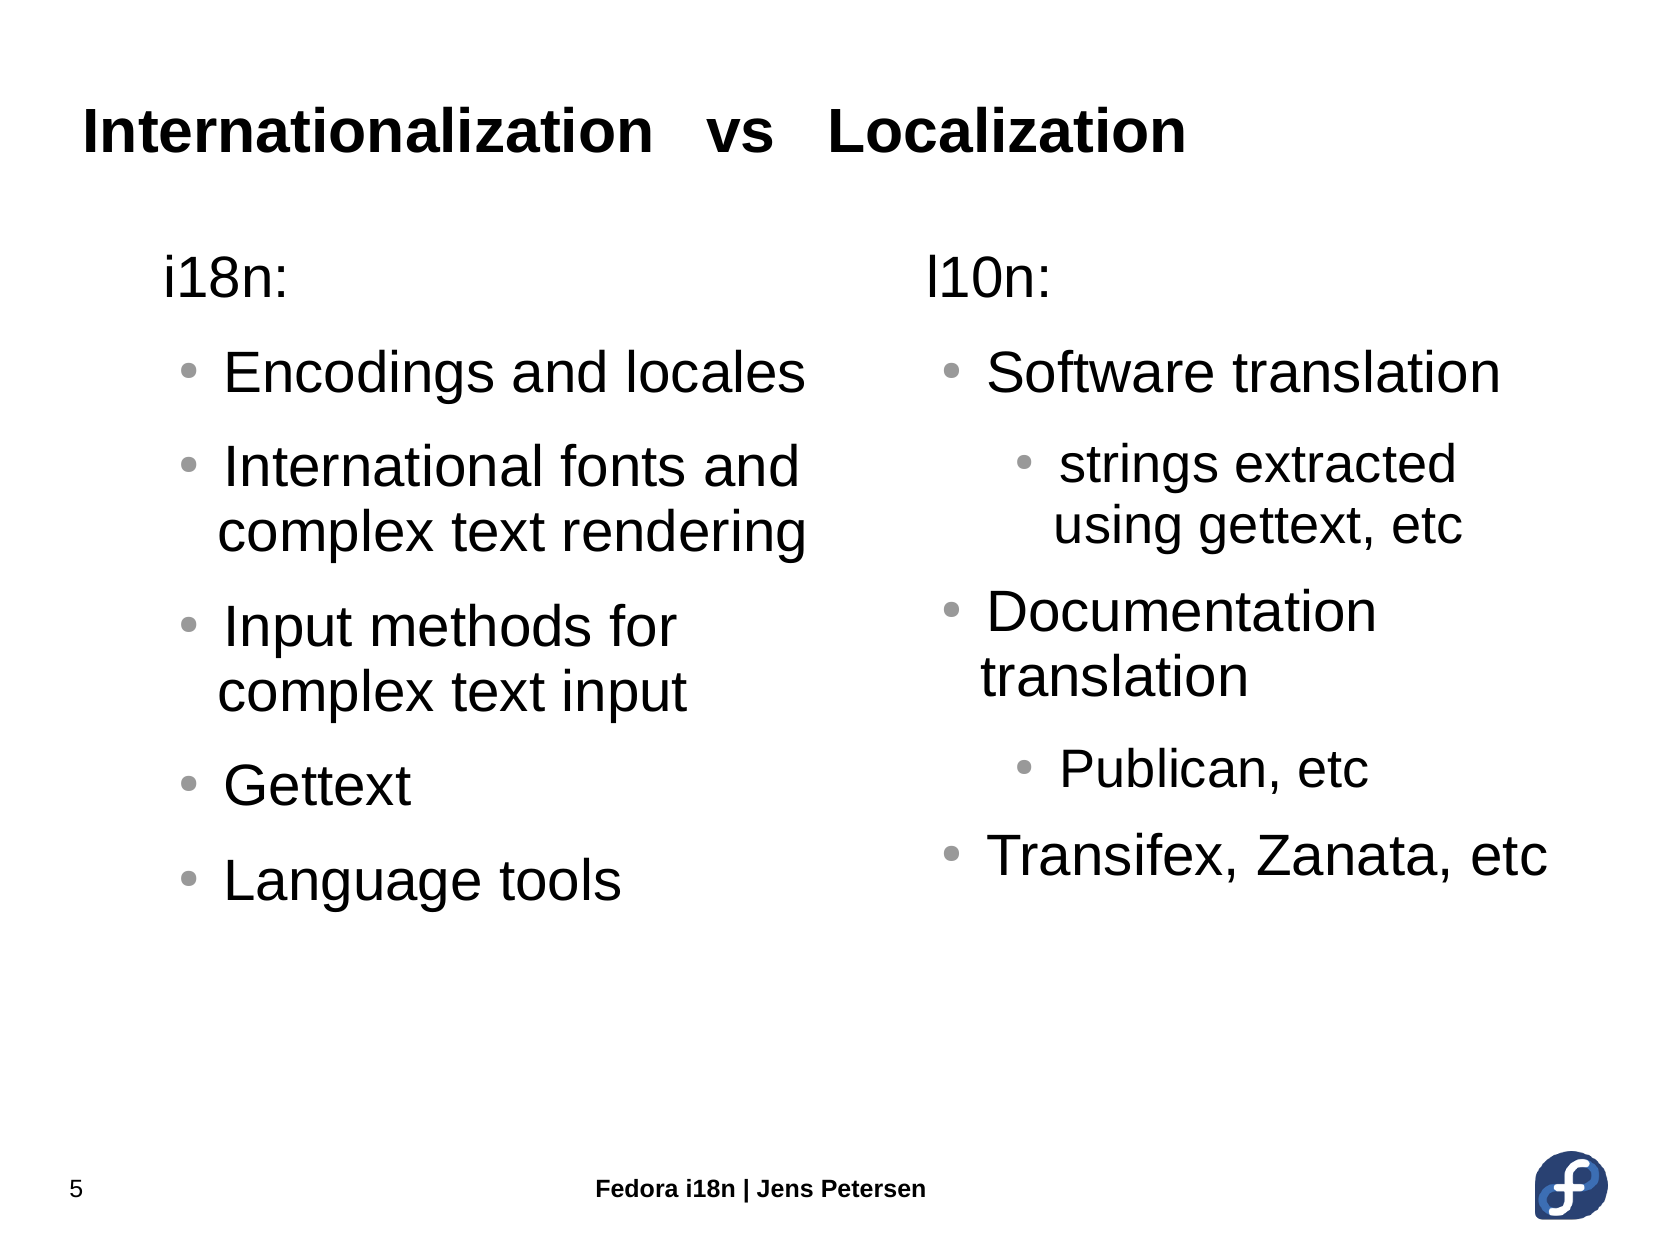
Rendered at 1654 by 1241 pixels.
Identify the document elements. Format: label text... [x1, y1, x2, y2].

list i18n: Encodings and locales International fonts and complex text rendering Input methods for complex text input Gettext Language tools [86, 244, 814, 1039]
picture [1529, 1146, 1613, 1224]
title Internationalization vs Localization [82, 37, 1571, 226]
list l10n: Software translation strings extracted using gettext, etc Documentation translation Publican, etc Transifex, Zanata, etc [849, 244, 1576, 1039]
